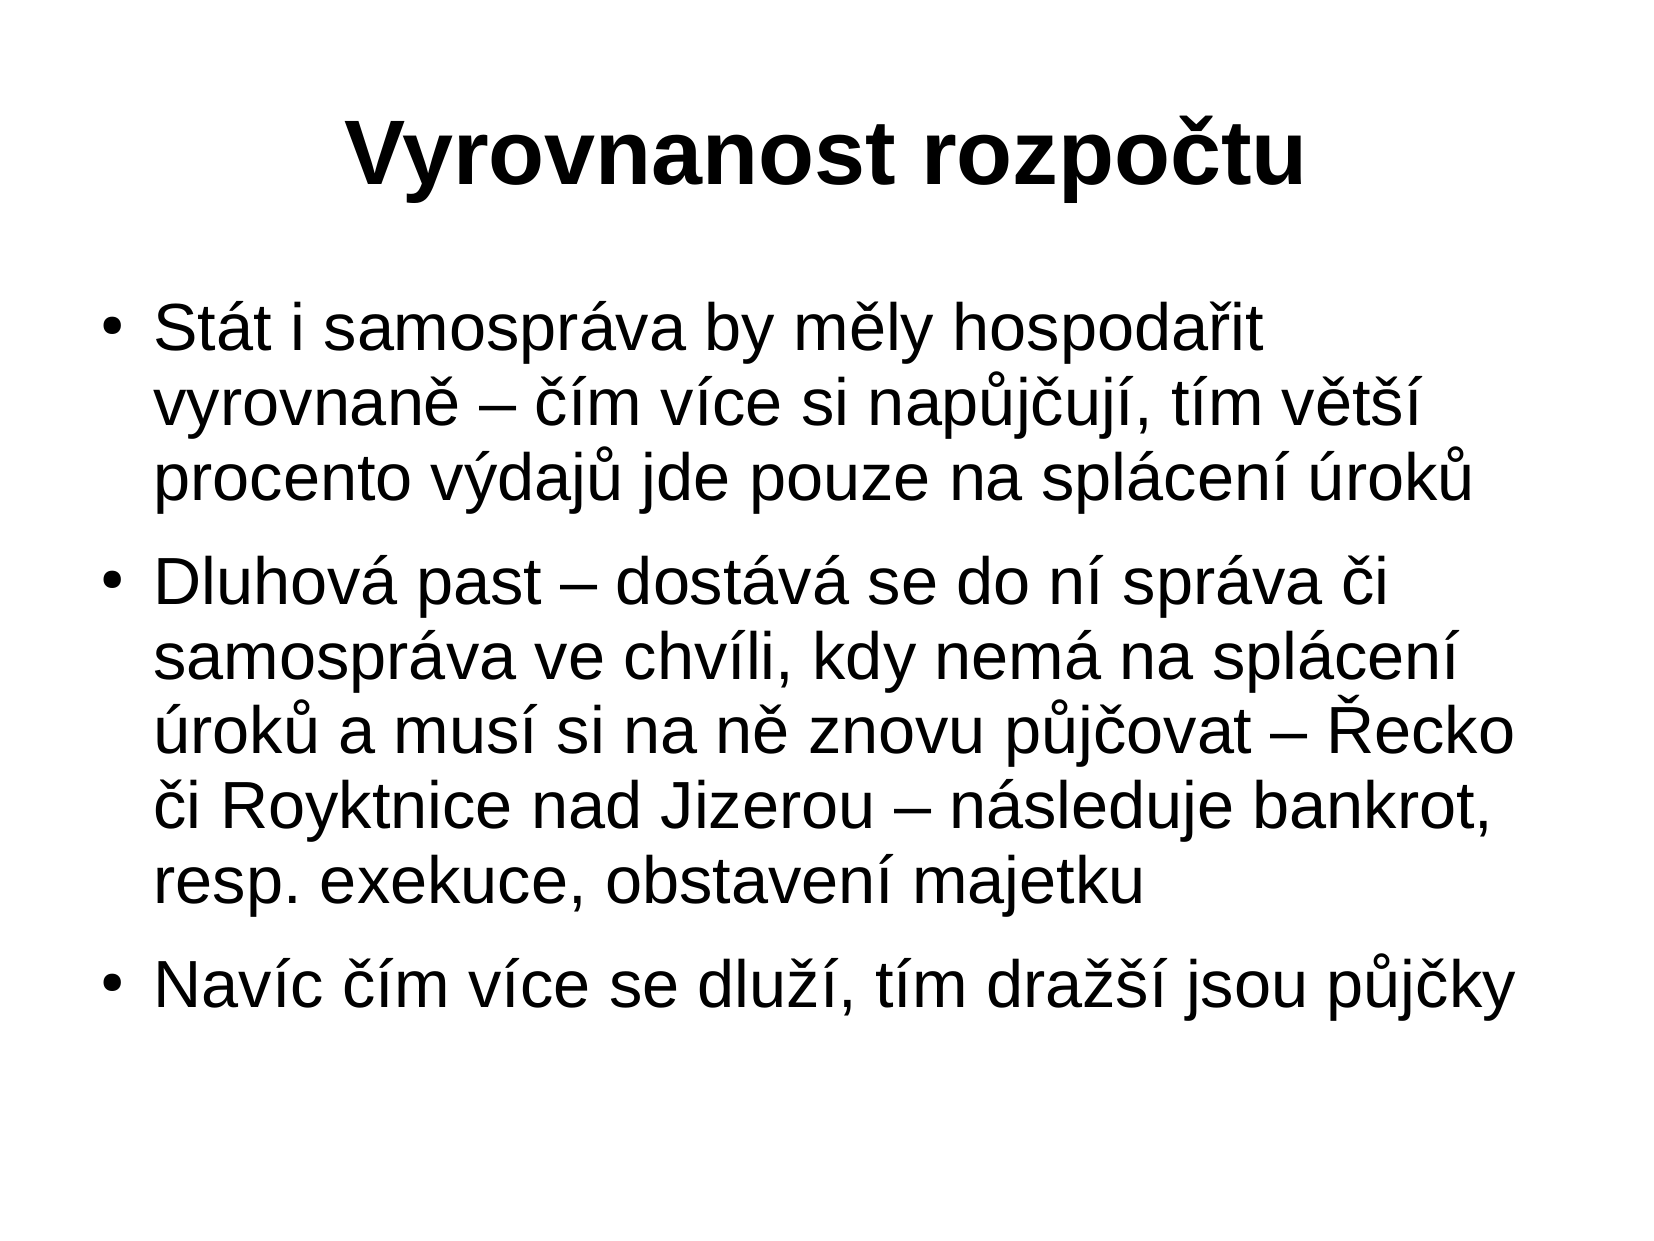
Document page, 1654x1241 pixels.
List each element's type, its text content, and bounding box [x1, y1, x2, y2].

title Vyrovnanost rozpočtu [82, 49, 1571, 257]
list Stát i samospráva by měly hospodařit vyrovnaně – čím více si napůjčují, tím větší procento výdajů jde pouze na splácení úroků Dluhová past – dostává se do ní správa či samospráva ve chvíli, kdy nemá na splácení úroků a musí si na ně znovu půjčovat – Řecko či Royktnice nad Jizerou – následuje bankrot, resp. exekuce, obstavení majetku Navíc čím více se dluží, tím dražší jsou půjčky [82, 290, 1571, 1109]
